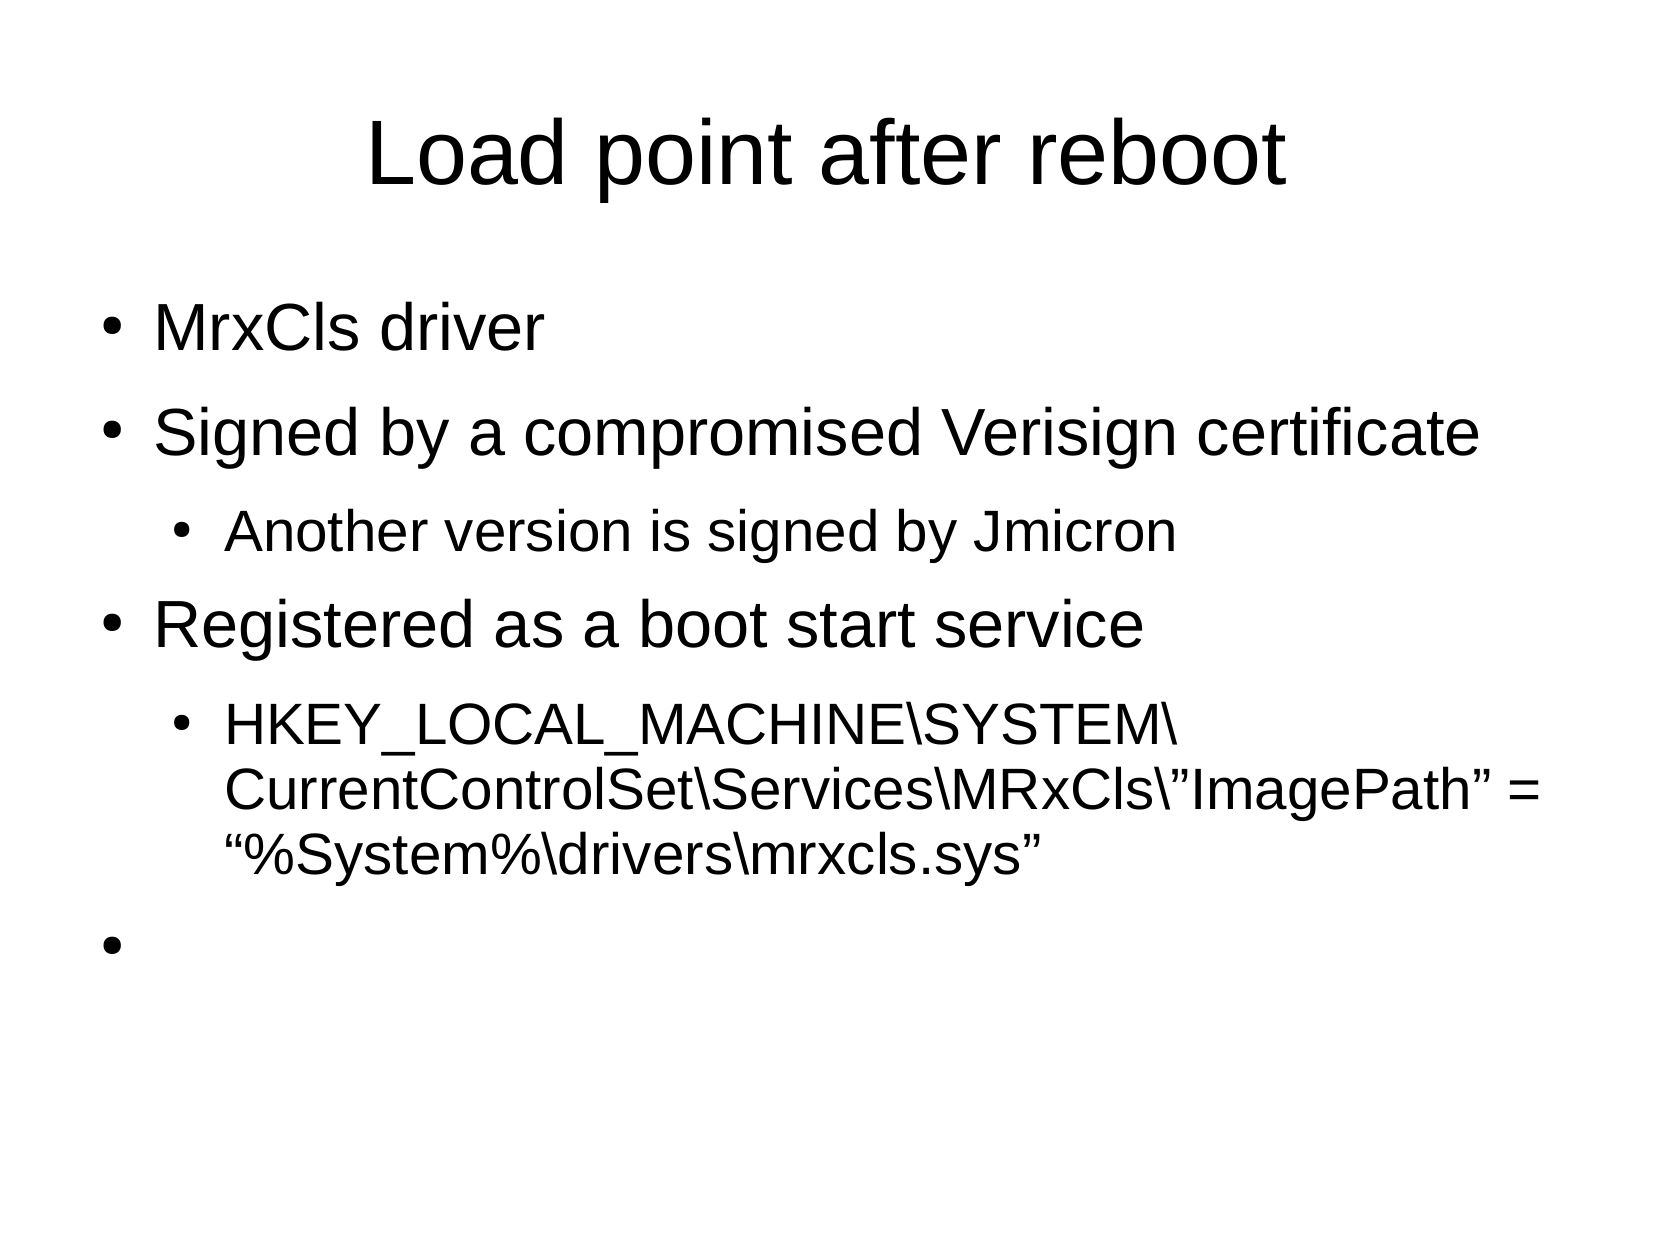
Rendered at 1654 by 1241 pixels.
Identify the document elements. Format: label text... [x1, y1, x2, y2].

list MrxCls driver Signed by a compromised Verisign certificate Another version is signed by Jmicron Registered as a boot start service HKEY_LOCAL_MACHINE\SYSTEM\CurrentControlSet\Services\MRxCls\”ImagePath” = “%System%\drivers\mrxcls.sys” [82, 290, 1571, 1109]
title Load point after reboot [82, 49, 1571, 257]
